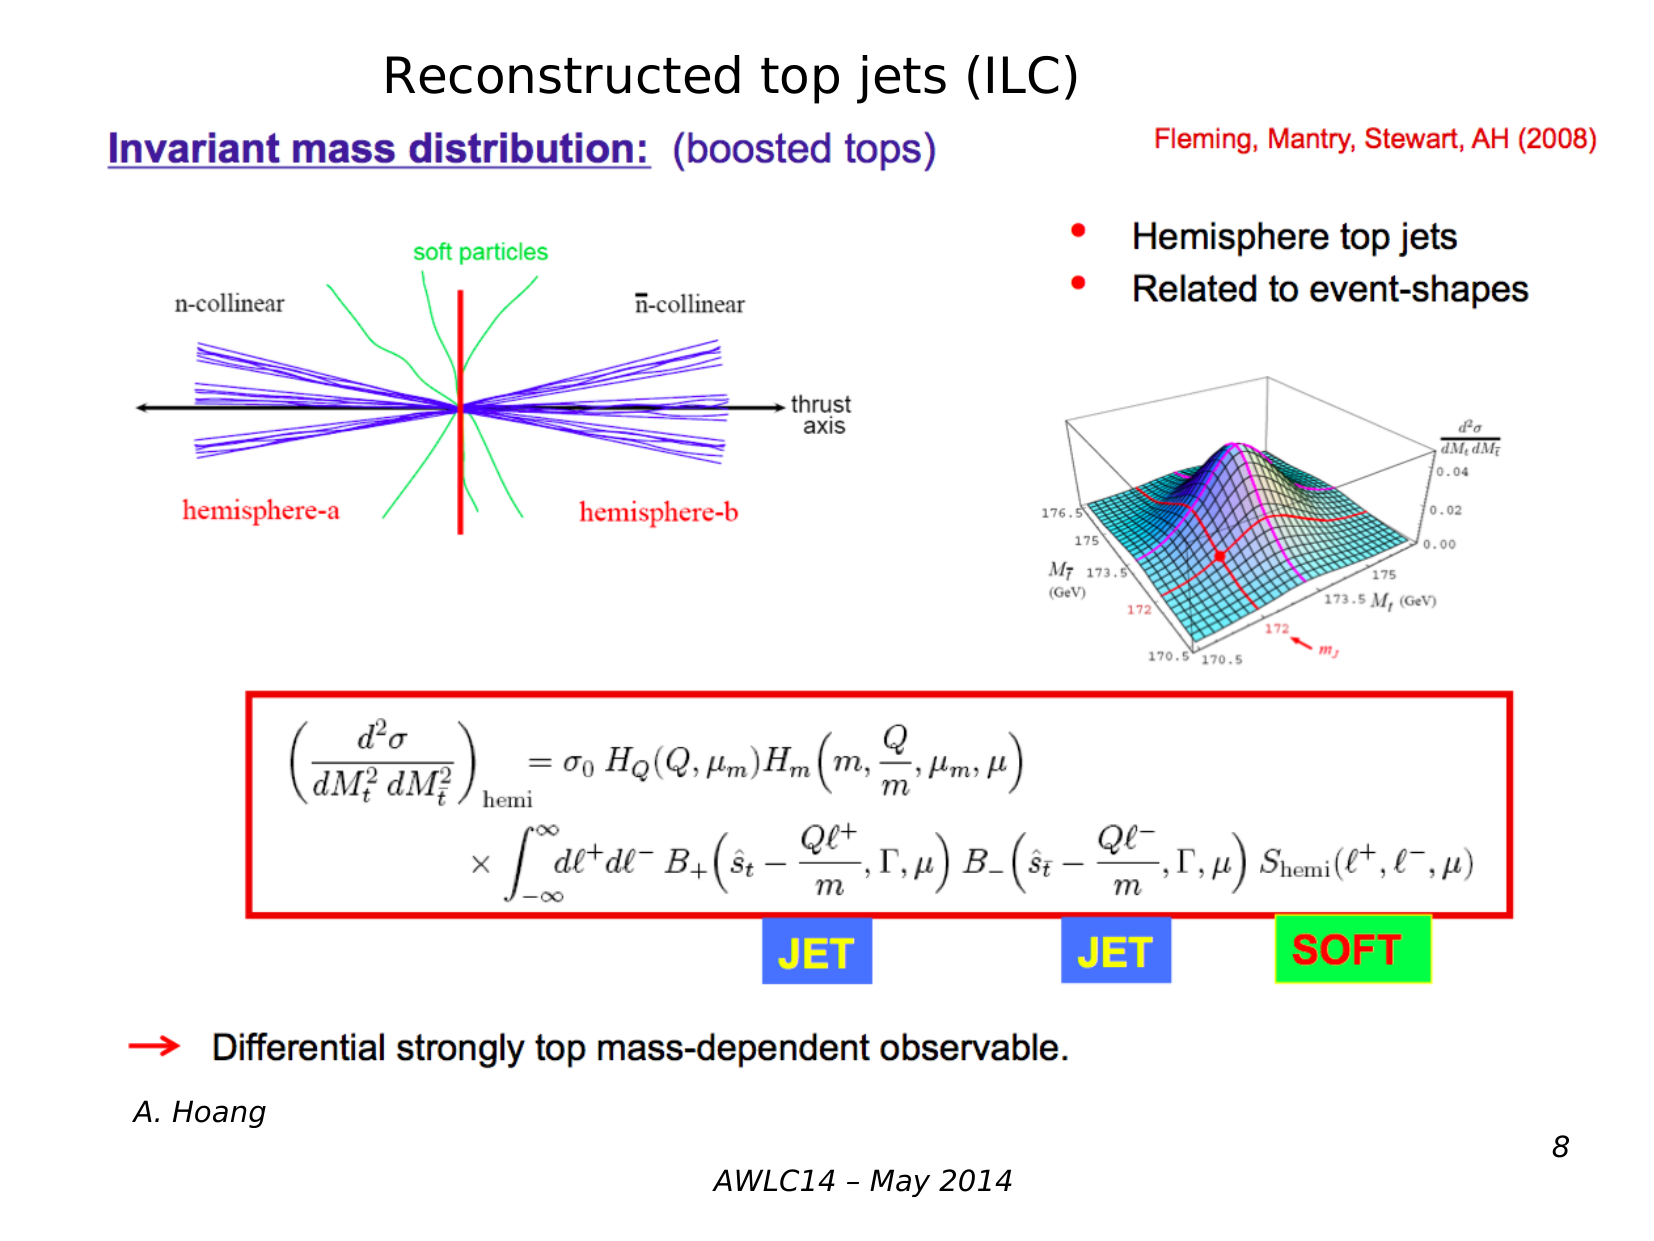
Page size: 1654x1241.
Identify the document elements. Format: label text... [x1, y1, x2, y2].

text_box Reconstructed top jets (ILC) [367, 39, 1111, 109]
text_box A. Hoang [118, 1087, 283, 1137]
picture [12, 109, 1652, 1118]
